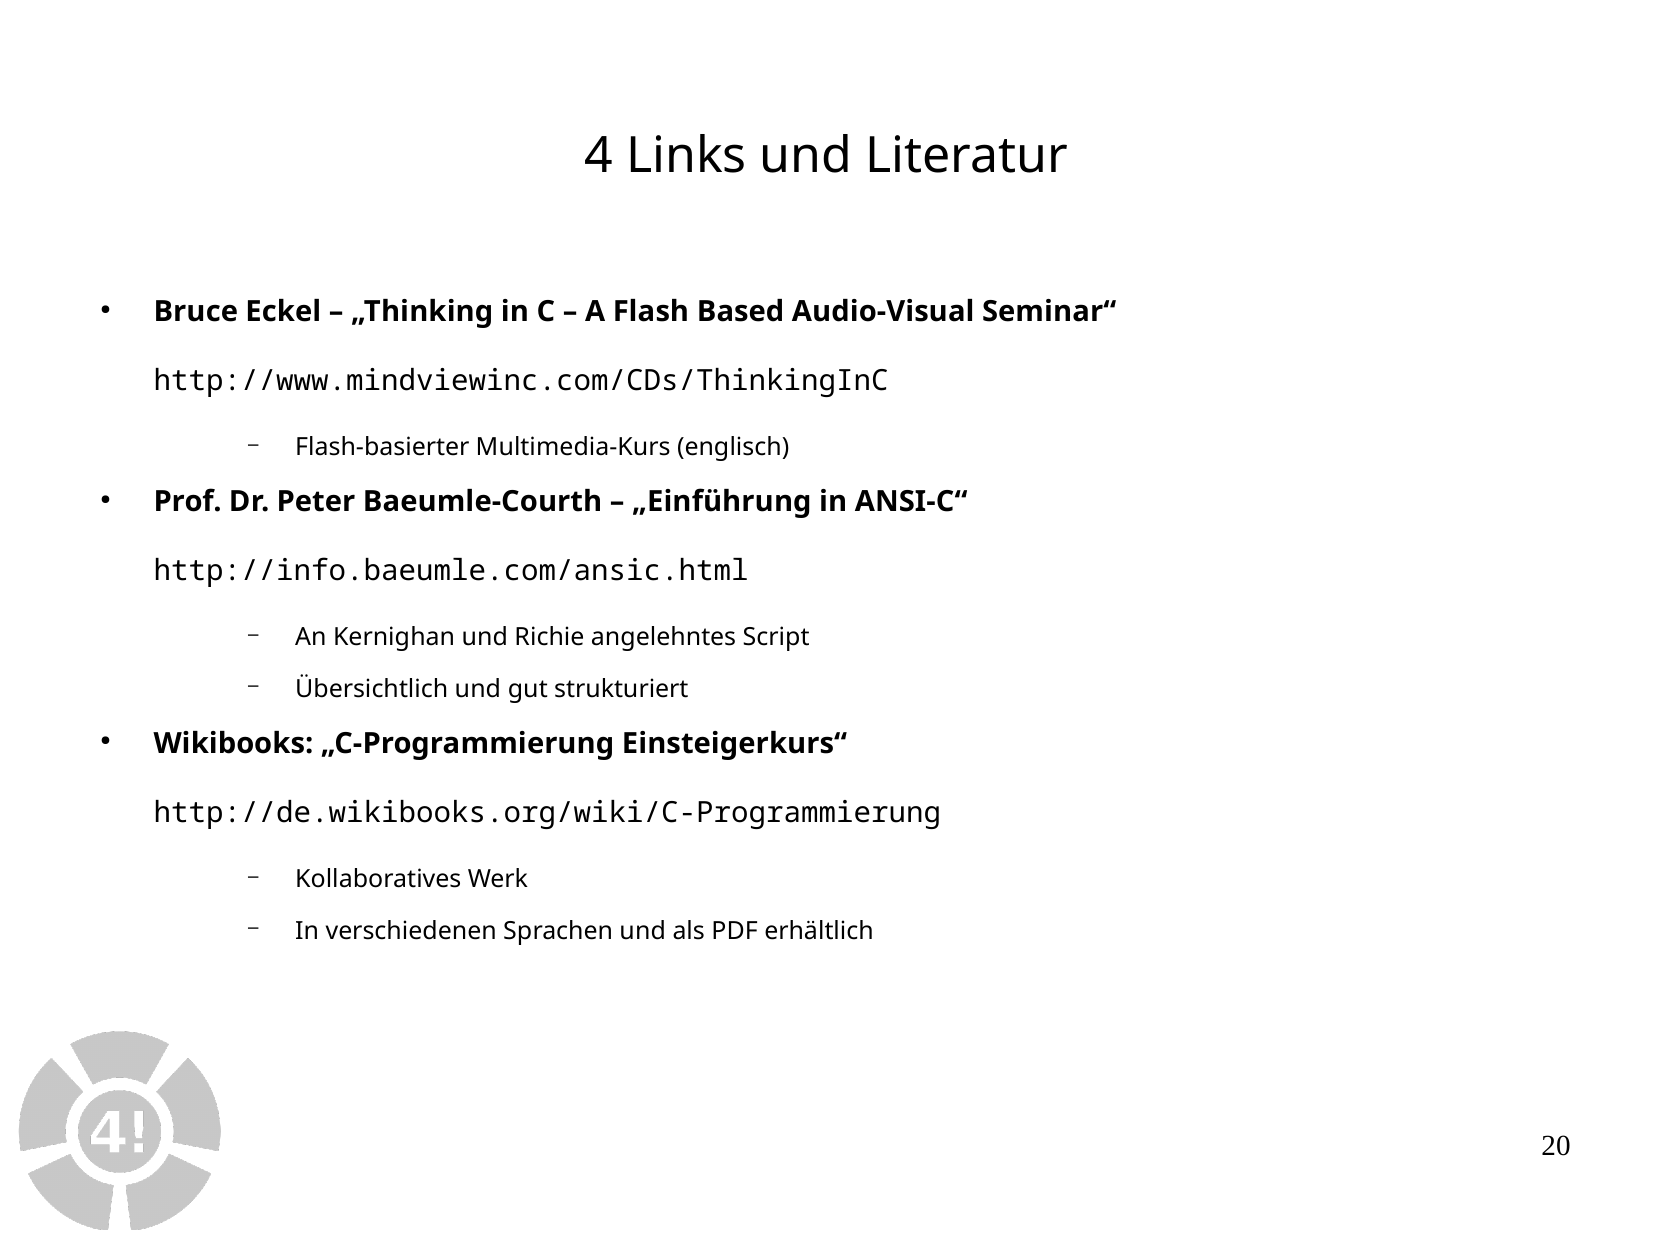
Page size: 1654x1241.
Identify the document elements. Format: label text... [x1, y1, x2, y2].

list Bruce Eckel – „Thinking in C – A Flash Based Audio-Visual Seminar“ http://www.mindviewinc.com/CDs/ThinkingInC Flash-basierter Multimedia-Kurs (englisch) Prof. Dr. Peter Baeumle-Courth – „Einführung in ANSI-C“ http://info.baeumle.com/ansic.html An Kernighan und Richie angelehntes Script Übersichtlich und gut strukturiert Wikibooks: „C-Programmierung Einsteigerkurs“ http://de.wikibooks.org/wiki/C-Programmierung Kollaboratives Werk In verschiedenen Sprachen und als PDF erhältlich [82, 290, 1607, 1109]
picture [11, 1031, 226, 1230]
title 4 Links und Literatur [82, 49, 1571, 257]
